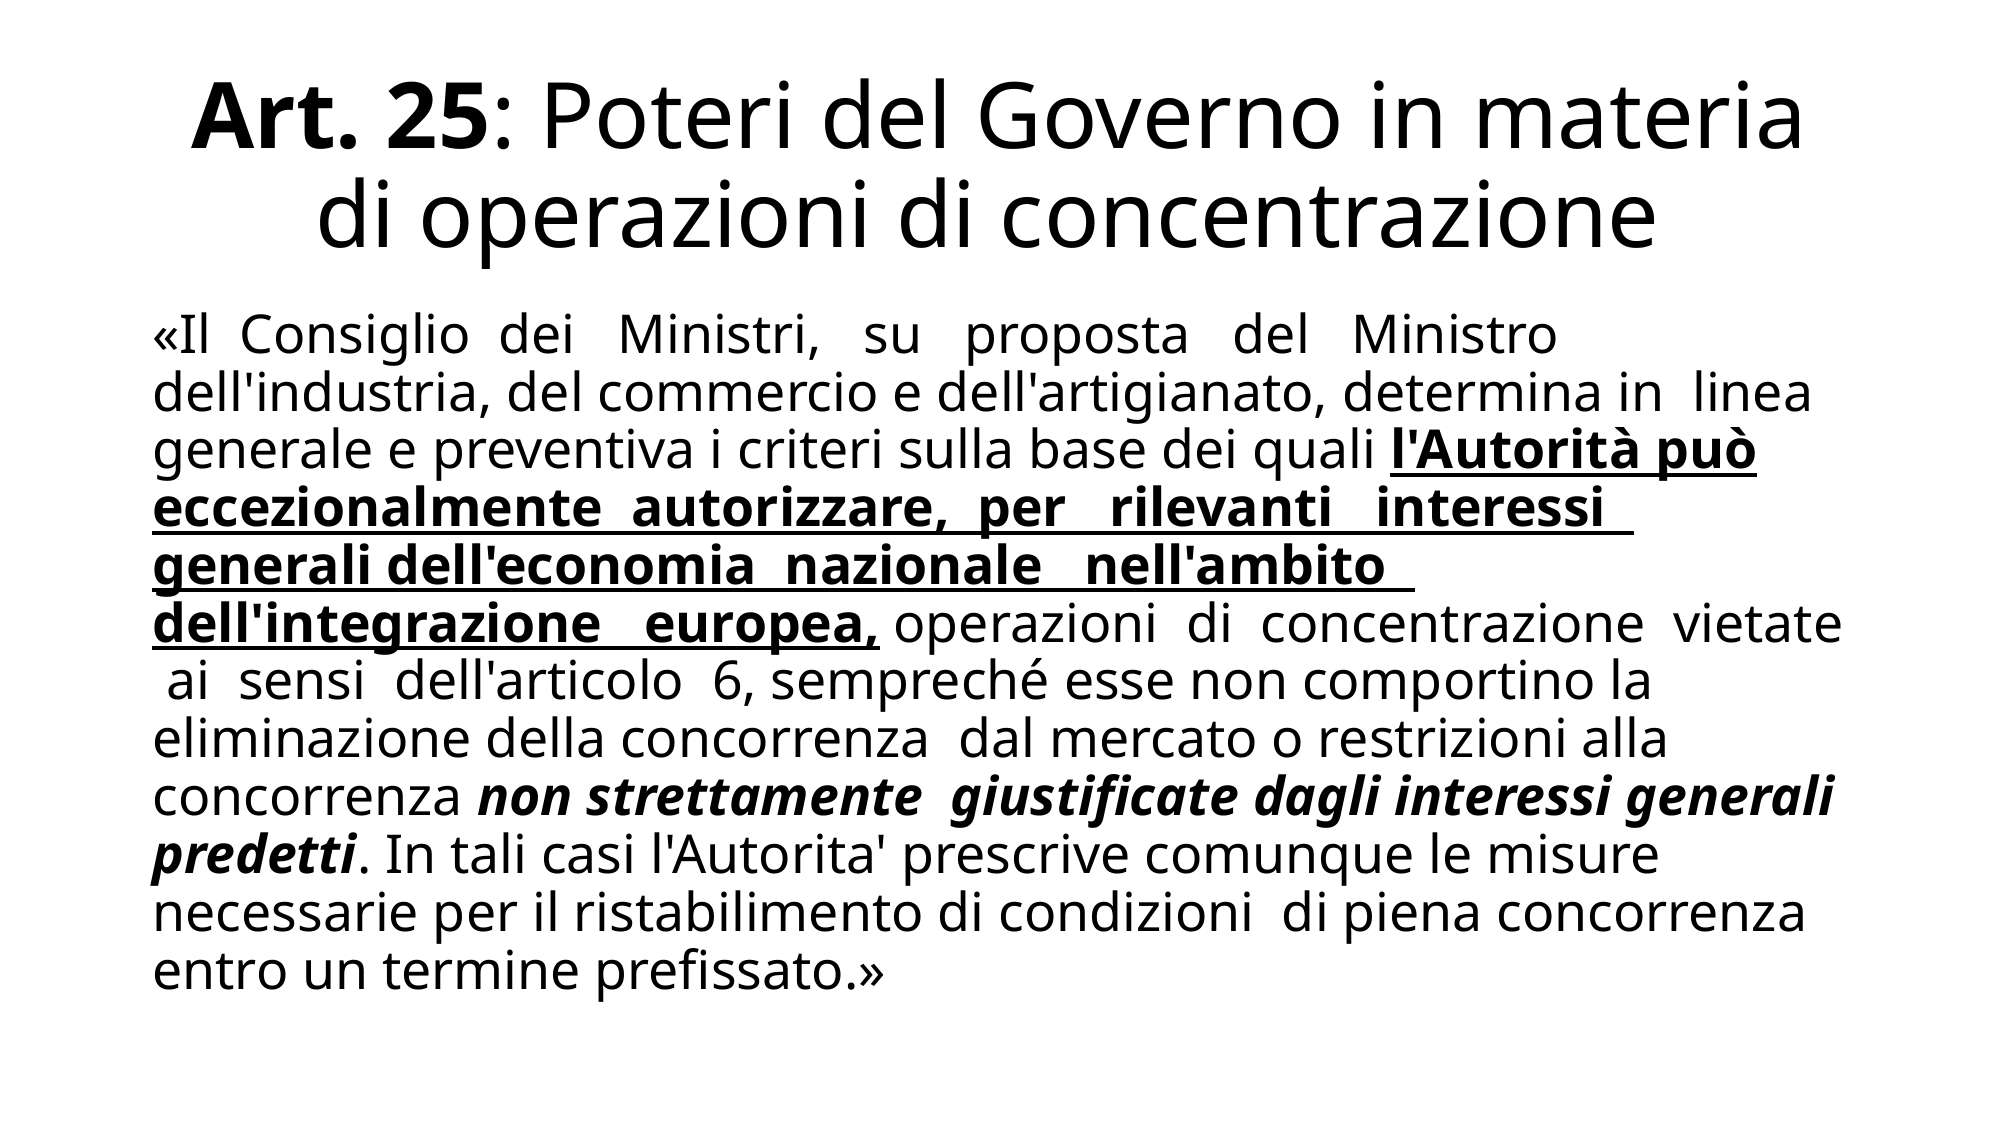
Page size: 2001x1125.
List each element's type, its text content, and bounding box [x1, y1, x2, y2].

list «Il Consiglio dei Ministri, su proposta del Ministro dell'industria, del commercio e dell'artigianato, determina in linea generale e preventiva i criteri sulla base dei quali l'Autorità può eccezionalmente autorizzare, per rilevanti interessi generali dell'economia nazionale nell'ambito dell'integrazione europea, operazioni di concentrazione vietate ai sensi dell'articolo 6, sempreché esse non comportino la eliminazione della concorrenza dal mercato o restrizioni alla concorrenza non strettamente giustificate dagli interessi generali predetti. In tali casi l'Autorita' prescrive comunque le misure necessarie per il ristabilimento di condizioni di piena concorrenza entro un termine prefissato.» [137, 299, 1863, 1014]
title Art. 25: Poteri del Governo in materia di operazioni di concentrazione [137, 59, 1863, 278]
